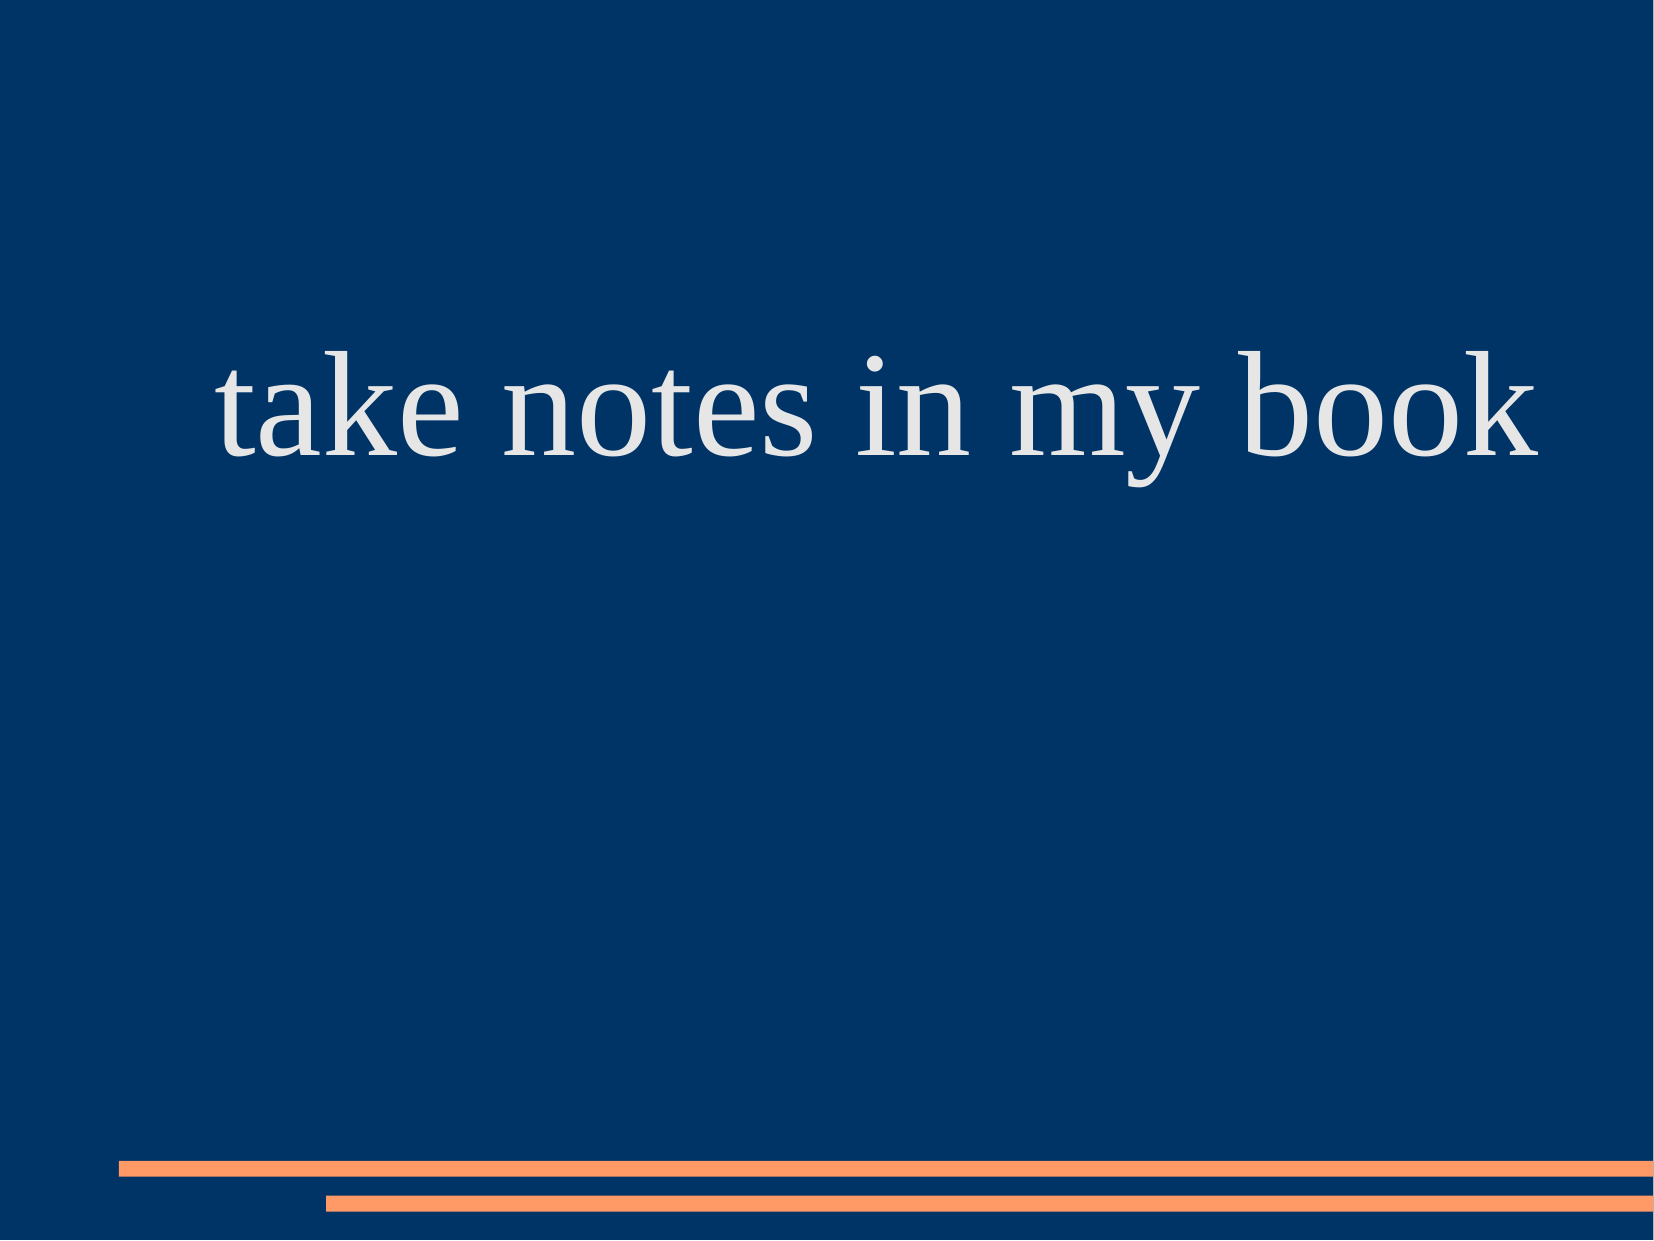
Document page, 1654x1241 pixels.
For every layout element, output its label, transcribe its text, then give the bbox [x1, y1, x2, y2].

list take notes in my book [121, 322, 1561, 1132]
